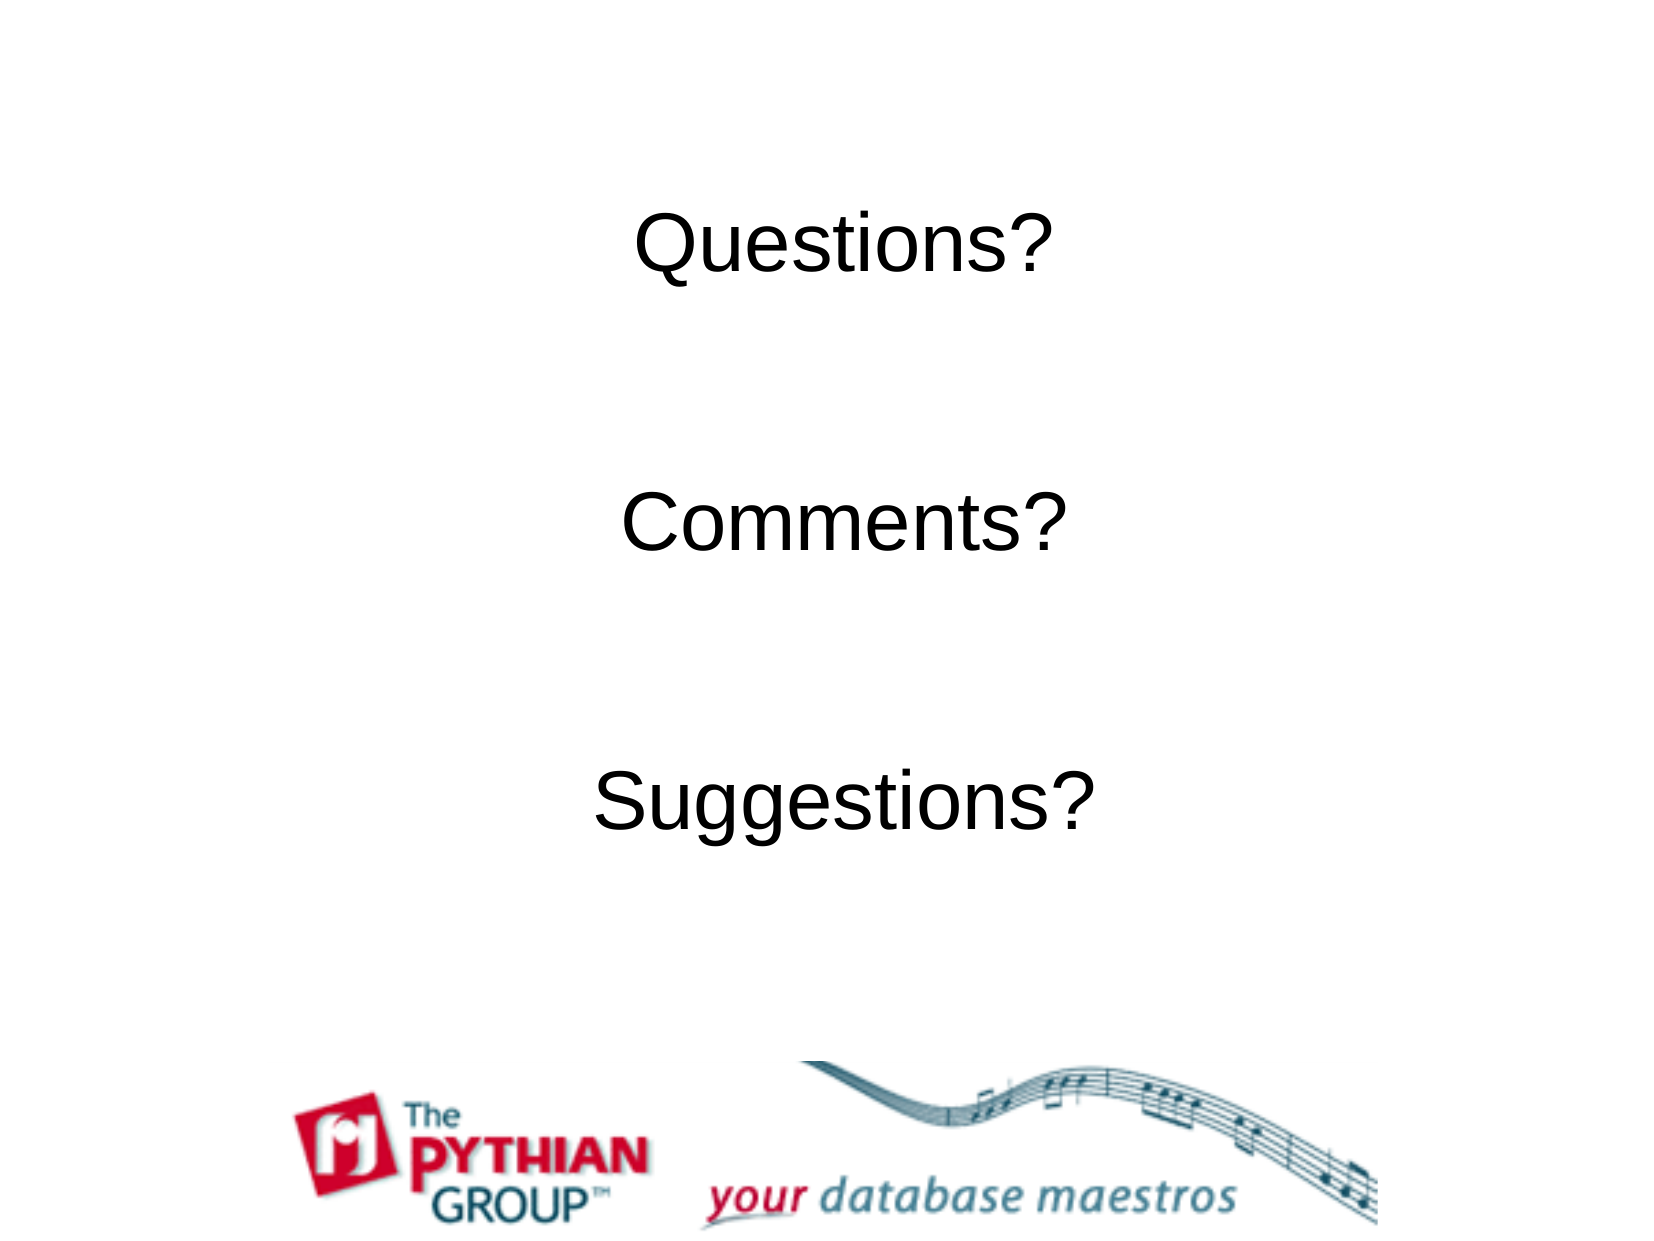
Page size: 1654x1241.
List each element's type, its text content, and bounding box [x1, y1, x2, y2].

subtitle Questions? Comments? Suggestions? [82, 0, 1571, 1241]
